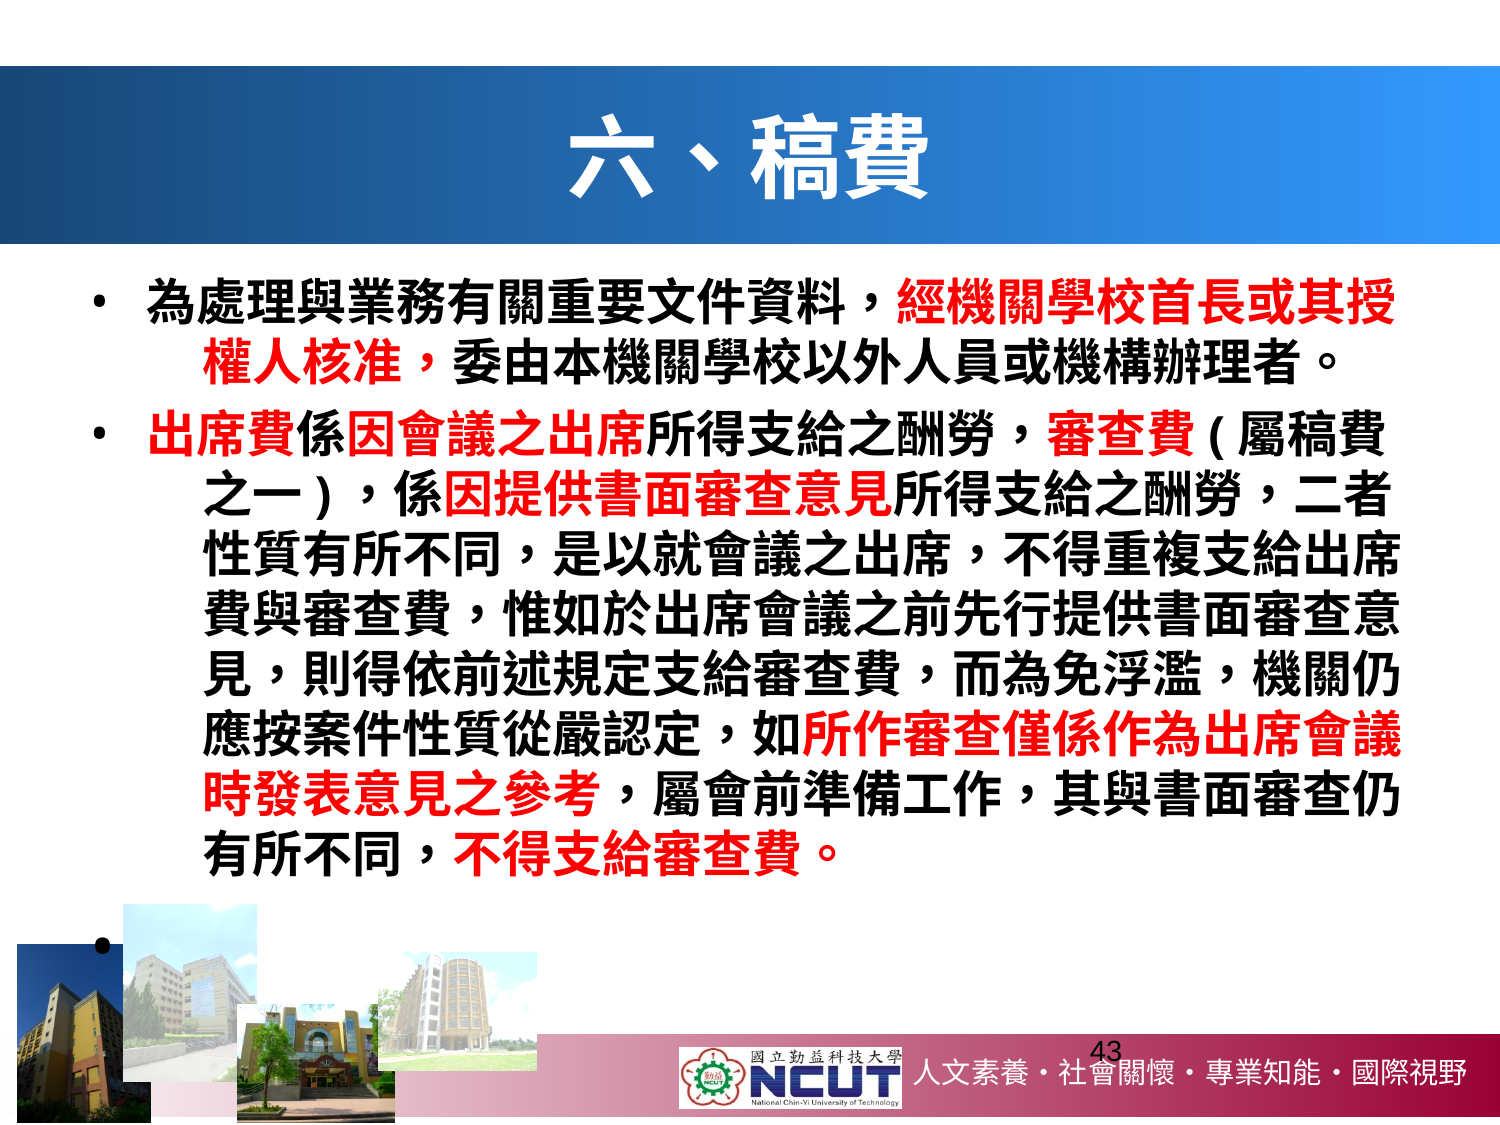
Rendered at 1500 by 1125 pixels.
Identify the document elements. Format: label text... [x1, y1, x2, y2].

title 六、稿費 [0, 66, 1500, 244]
list 為處理與業務有關重要文件資料，經機關學校首長或其授權人核准，委由本機關學校以外人員或機構辦理者。 出席費係因會議之出席所得支給之酬勞，審查費(屬稿費之一)，係因提供書面審查意見所得支給之酬勞，二者性質有所不同，是以就會議之出席，不得重複支給出席費與審查費，惟如於出席會議之前先行提供書面審查意見，則得依前述規定支給審查費，而為免浮濫，機關仍應按案件性質從嚴認定，如所作審查僅係作為出席會議時發表意見之參考，屬會前準備工作，其與書面審查仍有所不同，不得支給審查費。 [75, 262, 1426, 1005]
text_box [1074, 1024, 1426, 1103]
